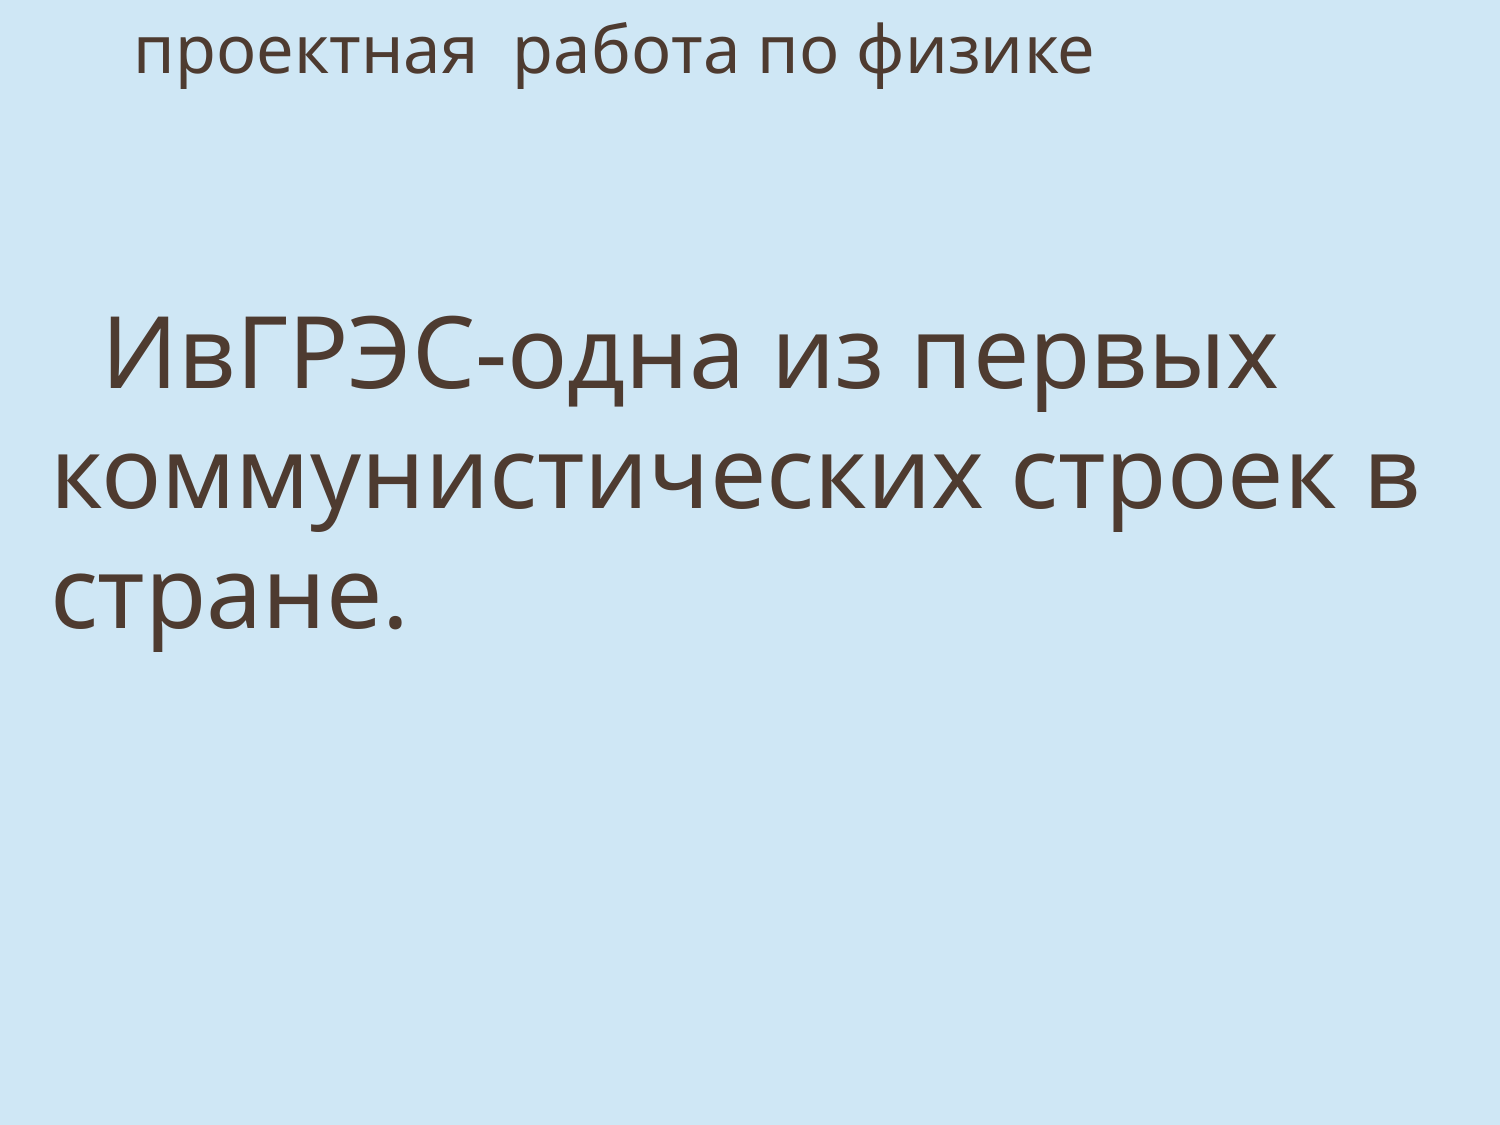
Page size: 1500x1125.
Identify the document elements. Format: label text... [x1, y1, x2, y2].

title проектная работа по физике [50, 0, 1475, 141]
list ИвГРЭС-одна из первых коммунистических строек в стране. [35, 281, 1461, 1055]
